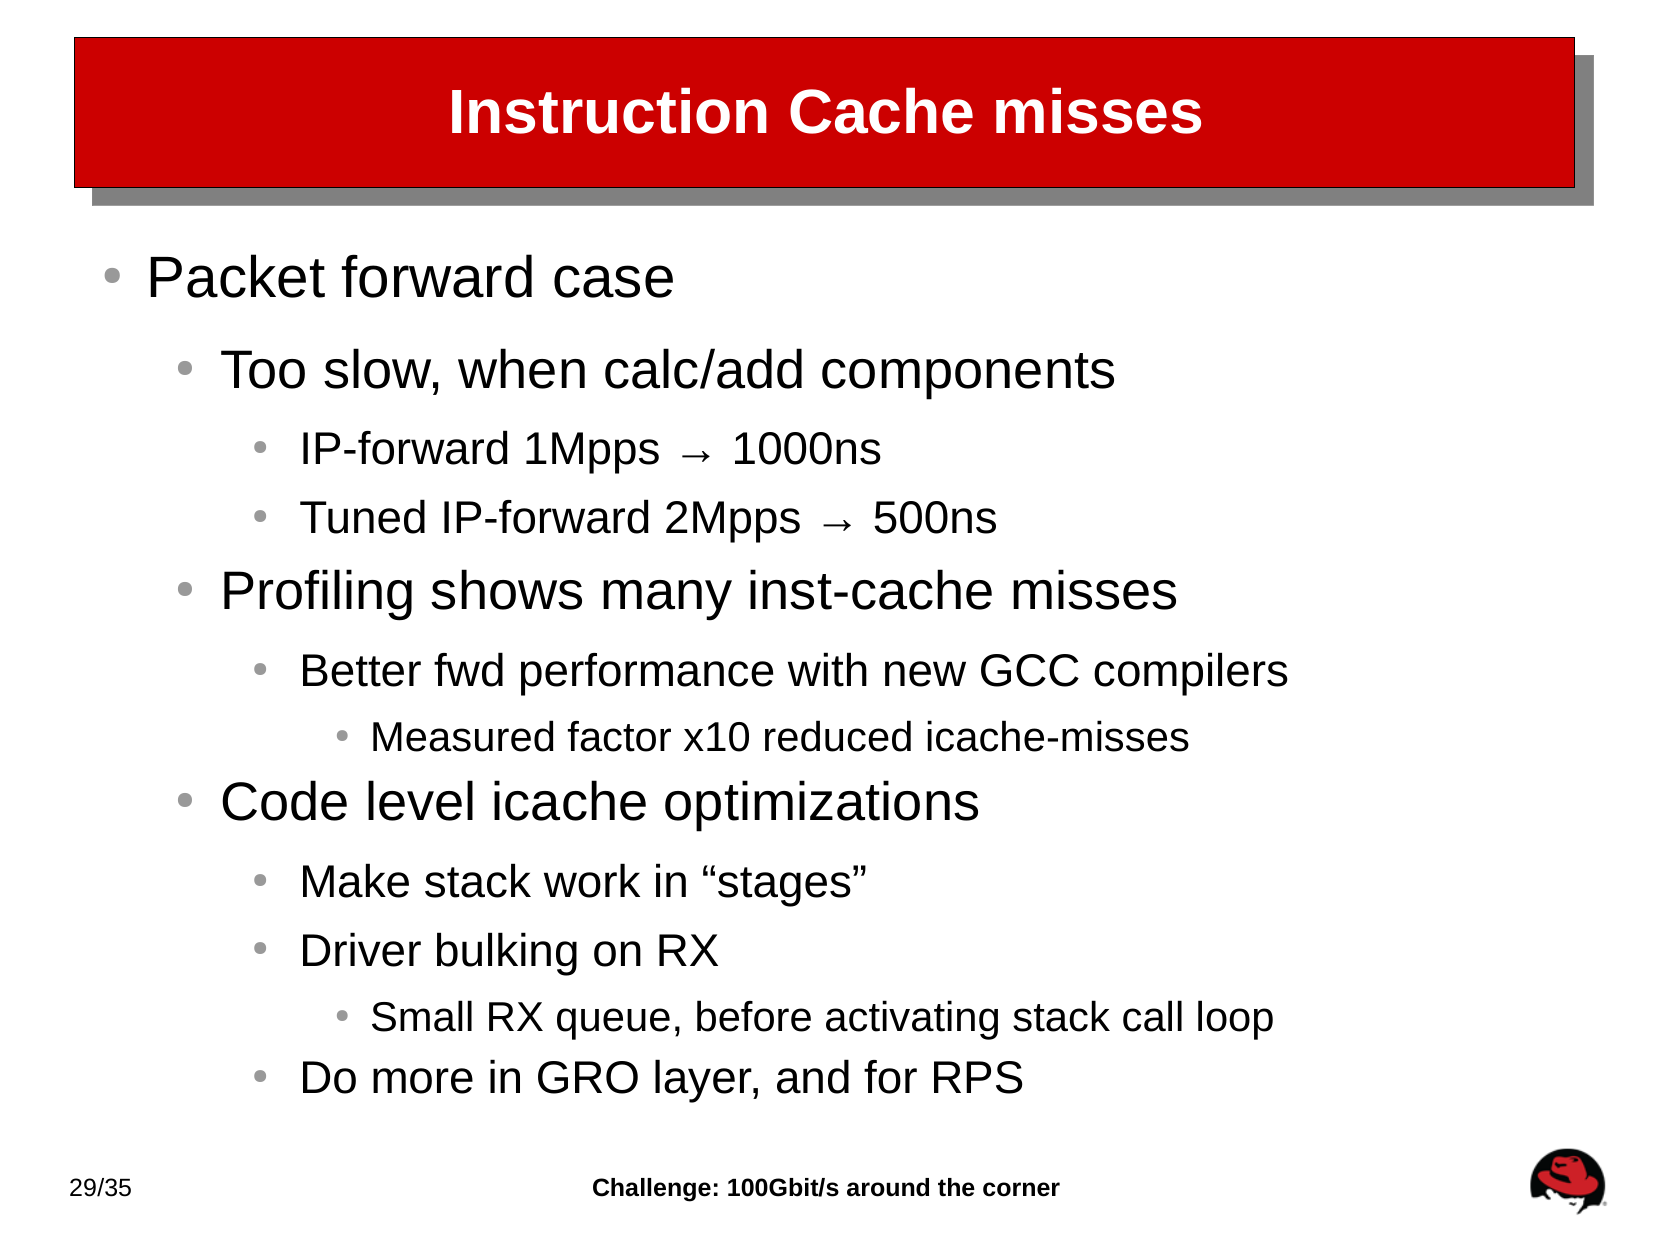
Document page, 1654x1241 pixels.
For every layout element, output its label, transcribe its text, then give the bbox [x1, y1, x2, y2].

title Instruction Cache misses [82, 37, 1571, 188]
picture [1529, 1146, 1613, 1224]
list Packet forward case Too slow, when calc/add components IP-forward 1Mpps → 1000ns Tuned IP-forward 2Mpps → 500ns Profiling shows many inst-cache misses Better fwd performance with new GCC compilers Measured factor x10 reduced icache-misses Code level icache optimizations Make stack work in “stages” Driver bulking on RX Small RX queue, before activating stack call loop Do more in GRO layer, and for RPS [86, 244, 1575, 1135]
